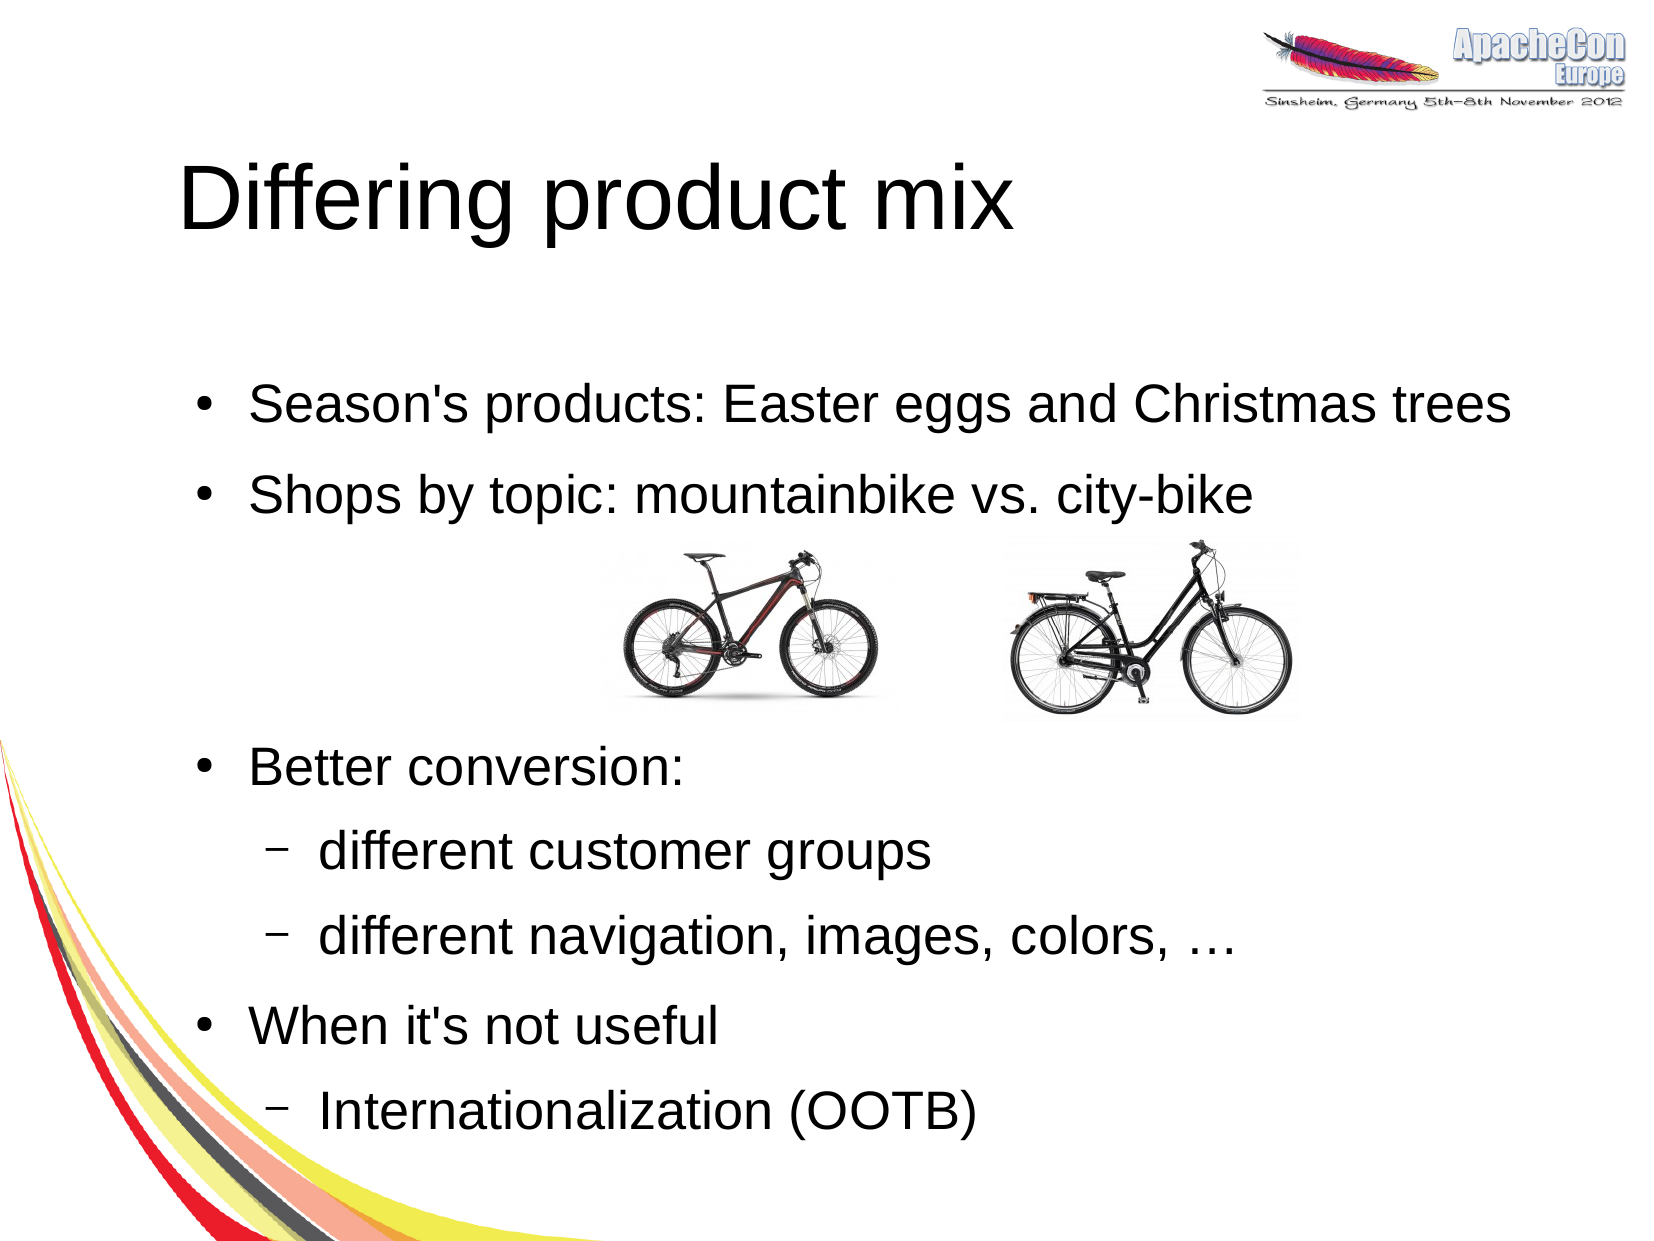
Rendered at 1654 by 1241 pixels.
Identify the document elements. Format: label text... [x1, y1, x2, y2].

title Differing product mix [177, 141, 1536, 254]
list Season's products: Easter eggs and Christmas trees Shops by topic: mountainbike vs. city-bike Better conversion: different customer groups different navigation, images, colors, … When it's not useful Internationalization (OOTB) [177, 283, 1536, 1141]
picture [0, 0, 1654, 1241]
